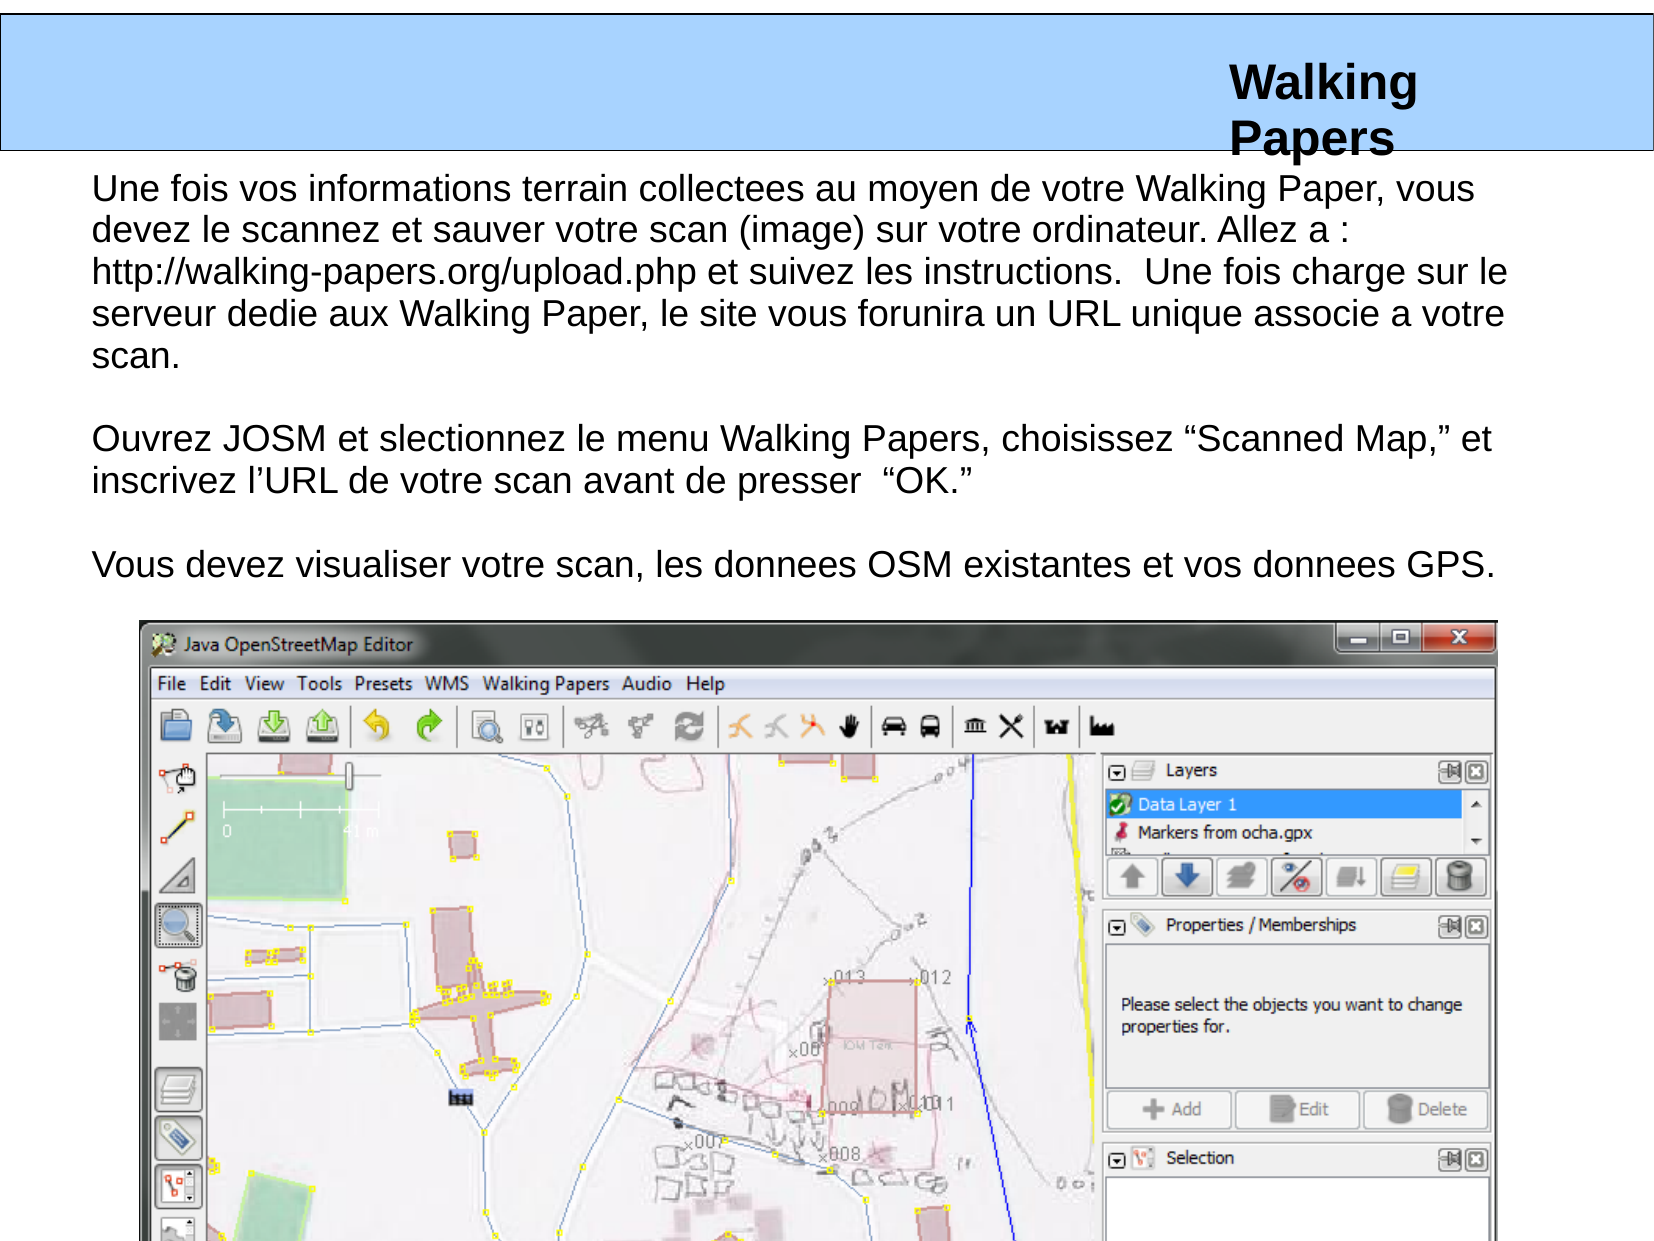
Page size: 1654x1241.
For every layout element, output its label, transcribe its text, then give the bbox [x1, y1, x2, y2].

picture [139, 620, 1498, 1241]
text_box [0, 14, 1654, 150]
text_box [1300, 133, 1311, 150]
text_box Walking Papers [1214, 45, 1522, 104]
text_box [1240, 126, 1253, 137]
text_box [1329, 132, 1339, 139]
text_box [1271, 143, 1280, 150]
text_box Une fois vos informations terrain collectees au moyen de votre Walking Paper, vous devez le scannez et sauver votre scan (image) sur votre ordinateur. Allez a : http://walking-papers.org/upload.php et suivez les instructions. Une fois charge sur le serveur dedie aux Walking Paper, le site vous forunira un URL unique associe a votre scan. Ouvrez JOSM et slectionnez le menu Walking Papers, choisissez “Scanned Map,” et inscrivez l’URL de votre scan avant de presser “OK.” Vous devez visualiser votre scan, les donnees OSM existantes et vos donnees GPS. [76, 157, 1560, 562]
